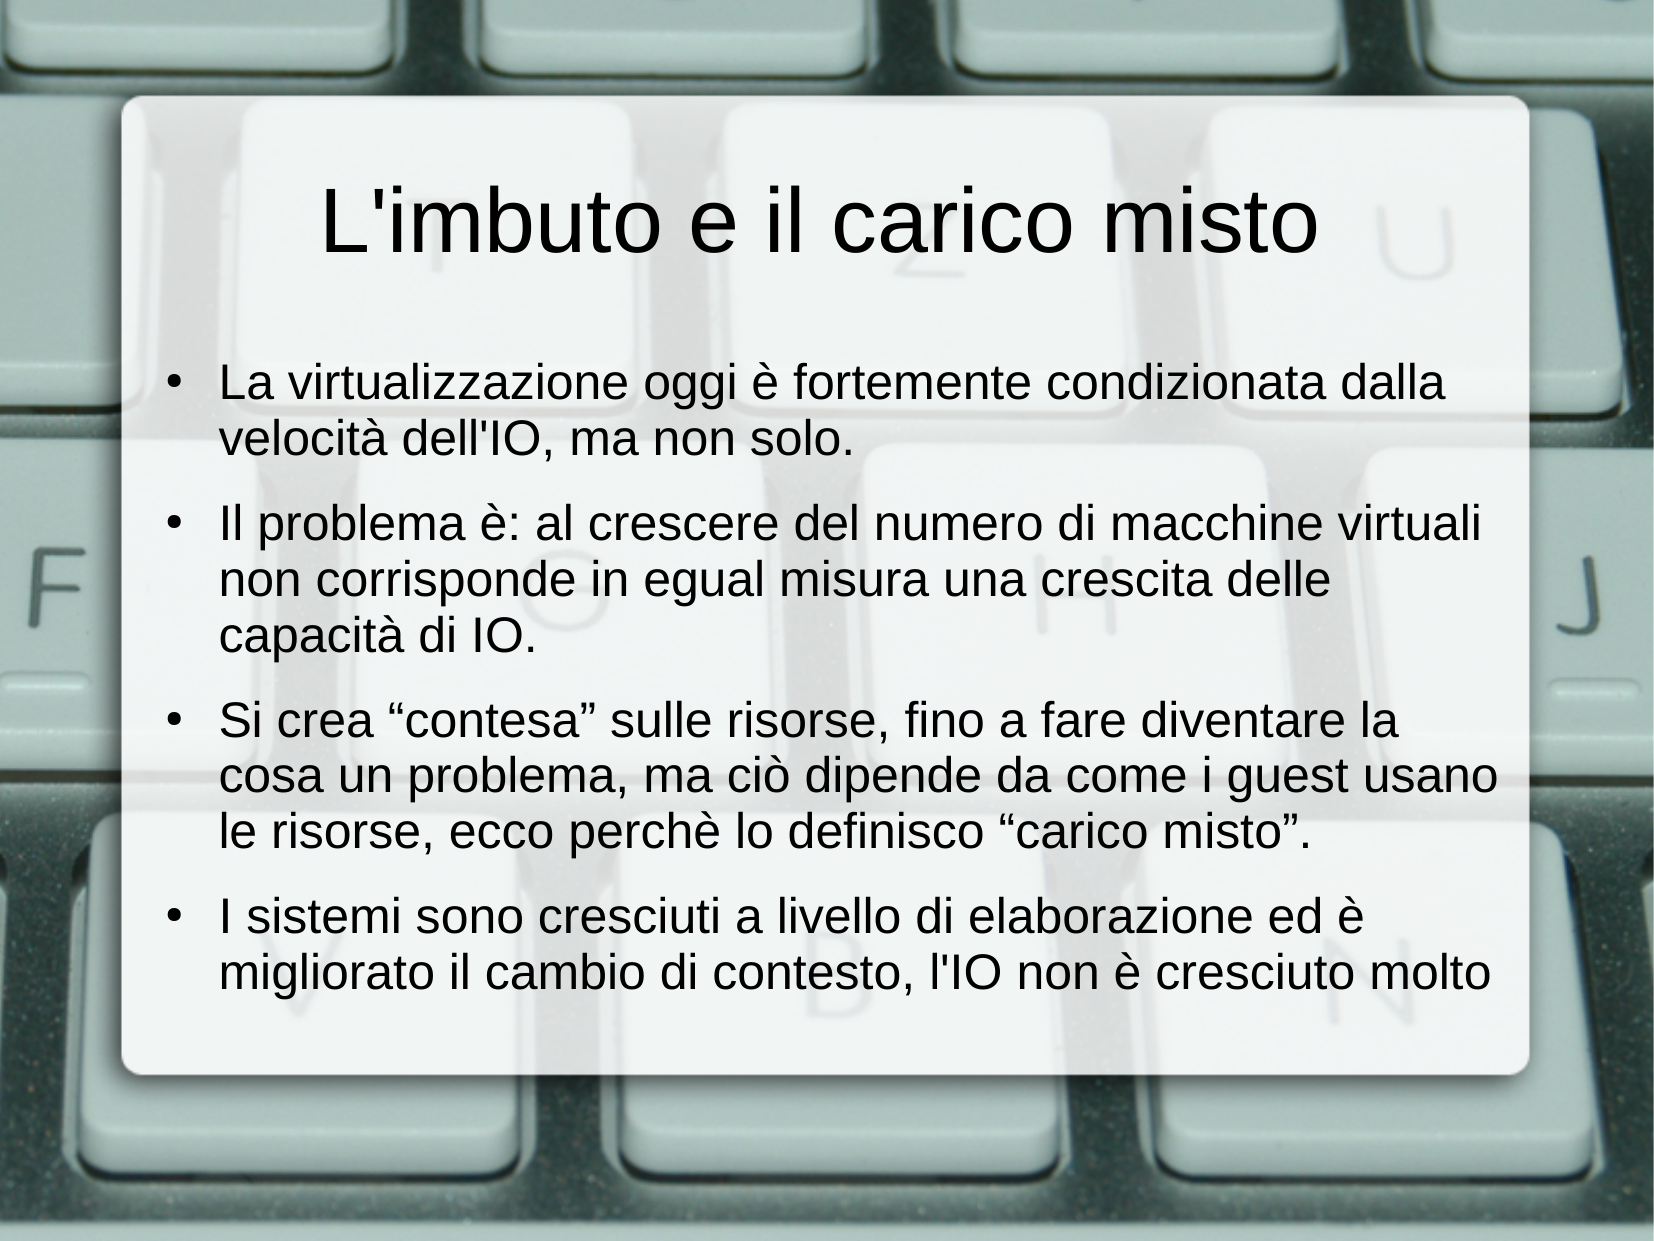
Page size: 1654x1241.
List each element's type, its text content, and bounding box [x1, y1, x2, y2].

title L'imbuto e il carico misto [135, 117, 1506, 325]
list La virtualizzazione oggi è fortemente condizionata dalla velocità dell'IO, ma non solo. Il problema è: al crescere del numero di macchine virtuali non corrisponde in egual misura una crescita delle capacità di IO. Si crea “contesa” sulle risorse, fino a fare diventare la cosa un problema, ma ciò dipende da come i guest usano le risorse, ecco perchè lo definisco “carico misto”. I sistemi sono cresciuti a livello di elaborazione ed è migliorato il cambio di contesto, l'IO non è cresciuto molto [147, 354, 1506, 1074]
picture [0, 0, 1654, 1241]
